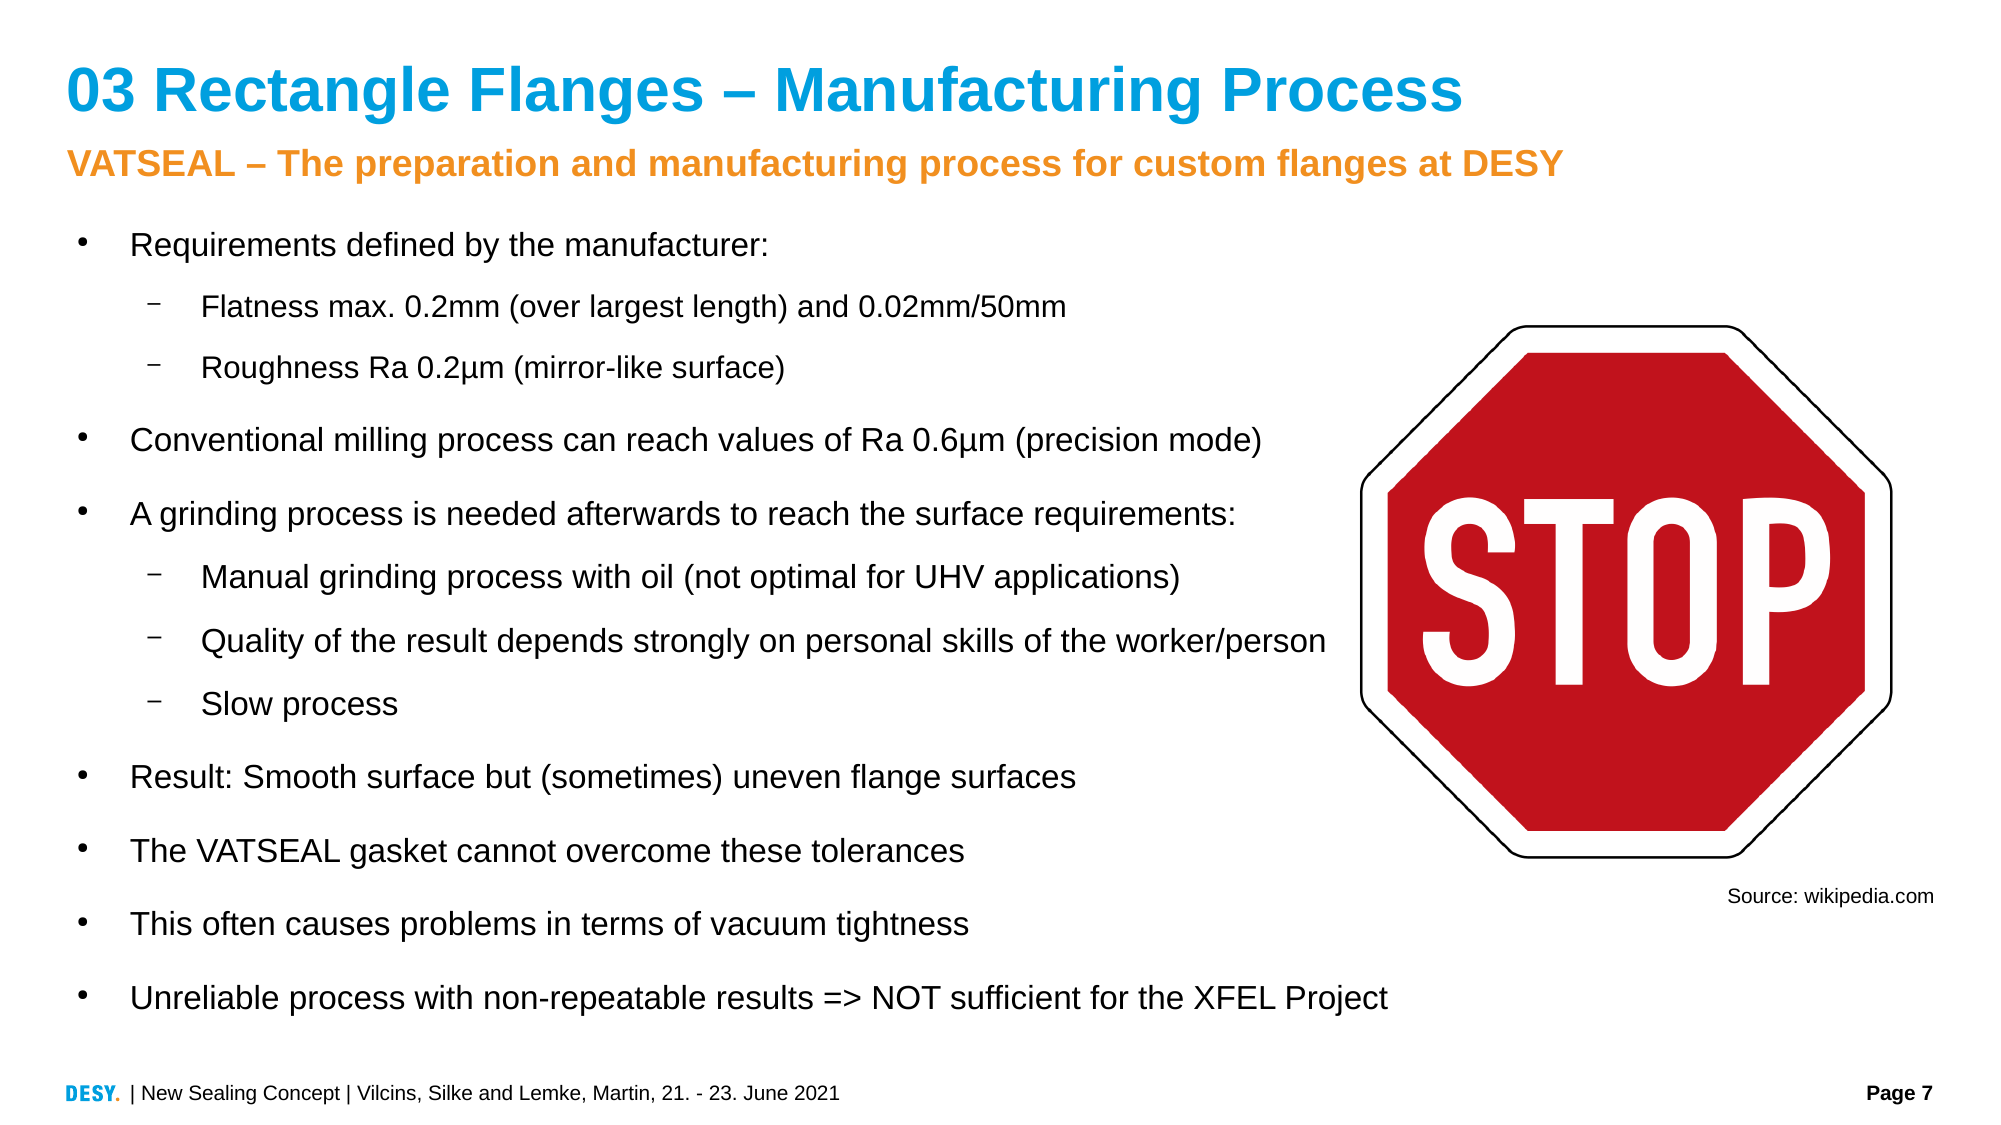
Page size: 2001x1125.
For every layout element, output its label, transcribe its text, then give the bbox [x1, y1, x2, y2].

text_box Source: wikipedia.com [1712, 877, 1950, 916]
list VATSEAL – The preparation and manufacturing process for custom flanges at DESY [66, 134, 1933, 197]
picture [1358, 324, 1894, 861]
list Requirements defined by the manufacturer: Flatness max. 0.2mm (over largest length) and 0.02mm/50mm Roughness Ra 0.2µm (mirror-like surface) Conventional milling process can reach values of Ra 0.6µm (precision mode) A grinding process is needed afterwards to reach the surface requirements: Manual grinding process with oil (not optimal for UHV applications) Quality of the result depends strongly on personal skills of the worker/person Slow process Result: Smooth surface but (sometimes) uneven flange surfaces The VATSEAL gasket cannot overcome these tolerances This often causes problems in terms of vacuum tightness Unreliable process with non-repeatable results => NOT sufficient for the XFEL Project [59, 218, 1418, 1053]
title 03 Rectangle Flanges – Manufacturing Process [66, 57, 1933, 132]
text_box | New Sealing Concept | Vilcins, Silke and Lemke, Martin, 21. - 23. June 2021 [129, 1079, 1762, 1111]
